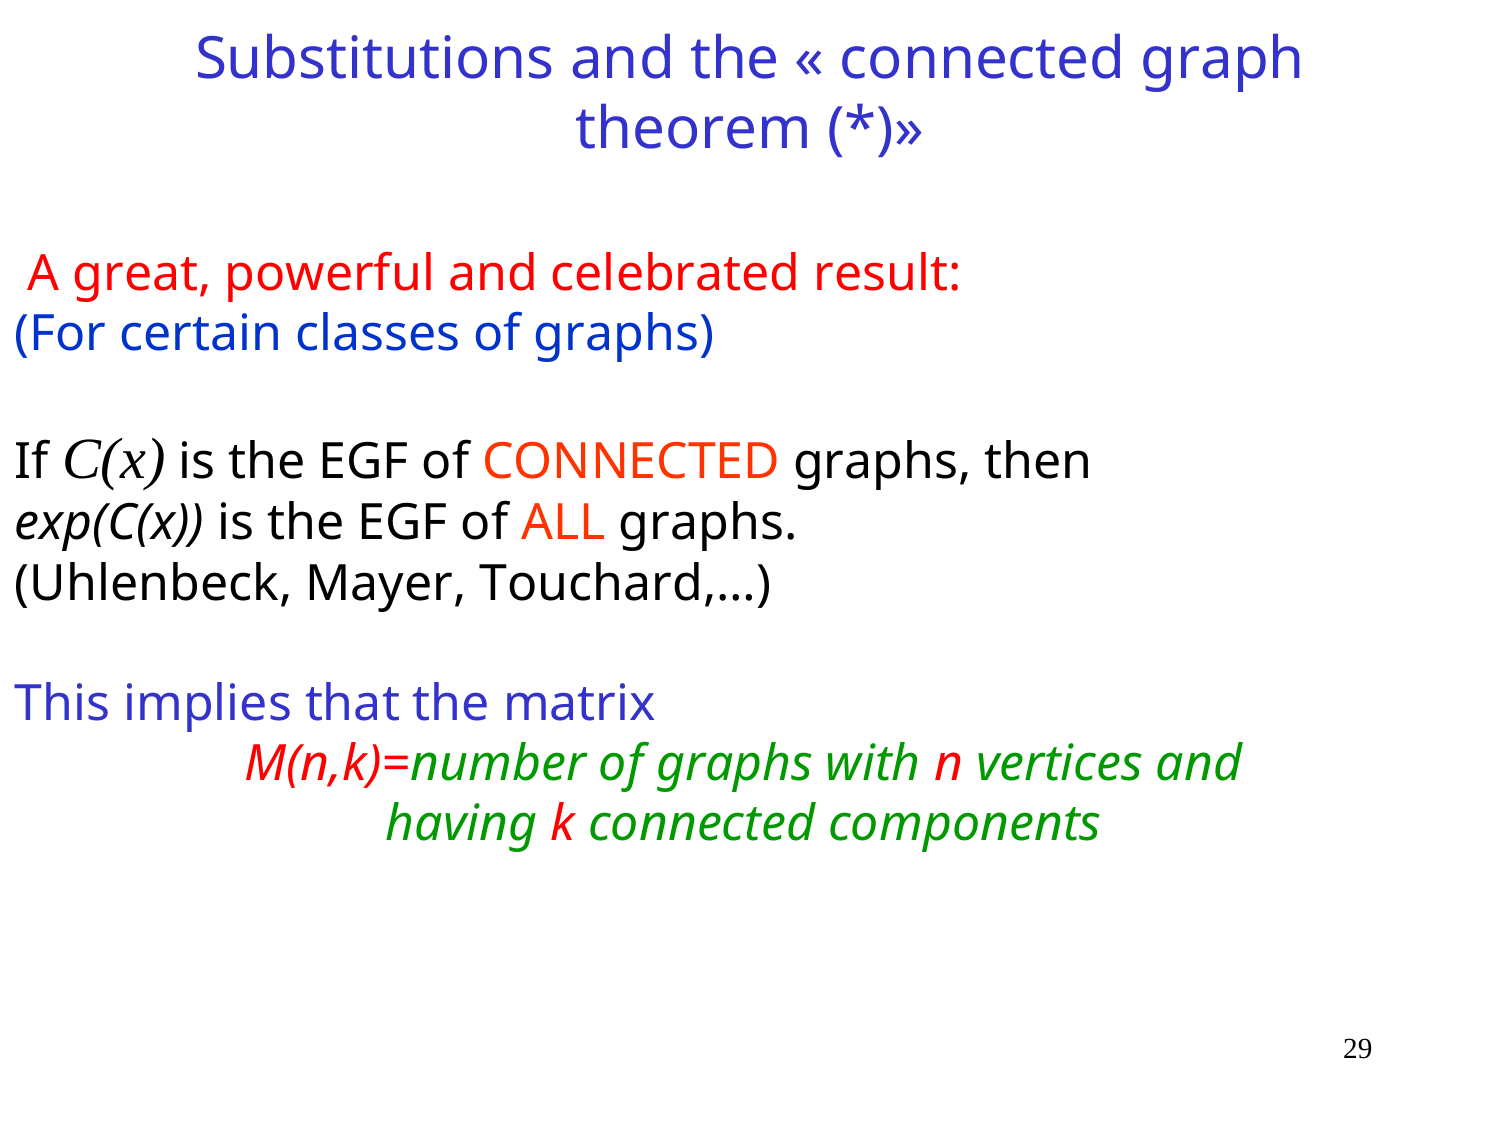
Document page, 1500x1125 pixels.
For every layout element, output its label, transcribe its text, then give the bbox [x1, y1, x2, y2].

text_box Substitutions and the « connected graph theorem (*)» A great, powerful and celebrated result: (For certain classes of graphs) If C(x) is the EGF of CONNECTED graphs, then exp(C(x)) is the EGF of ALL graphs. (Uhlenbeck, Mayer, Touchard,…) This implies that the matrix M(n,k)=number of graphs with n vertices and having k connected components is the matrix of a substitution (like S(n,k) previously but without prefactor). (*) i.e. the « exponential formula » of combinatorialists. [0, 12, 1500, 1125]
